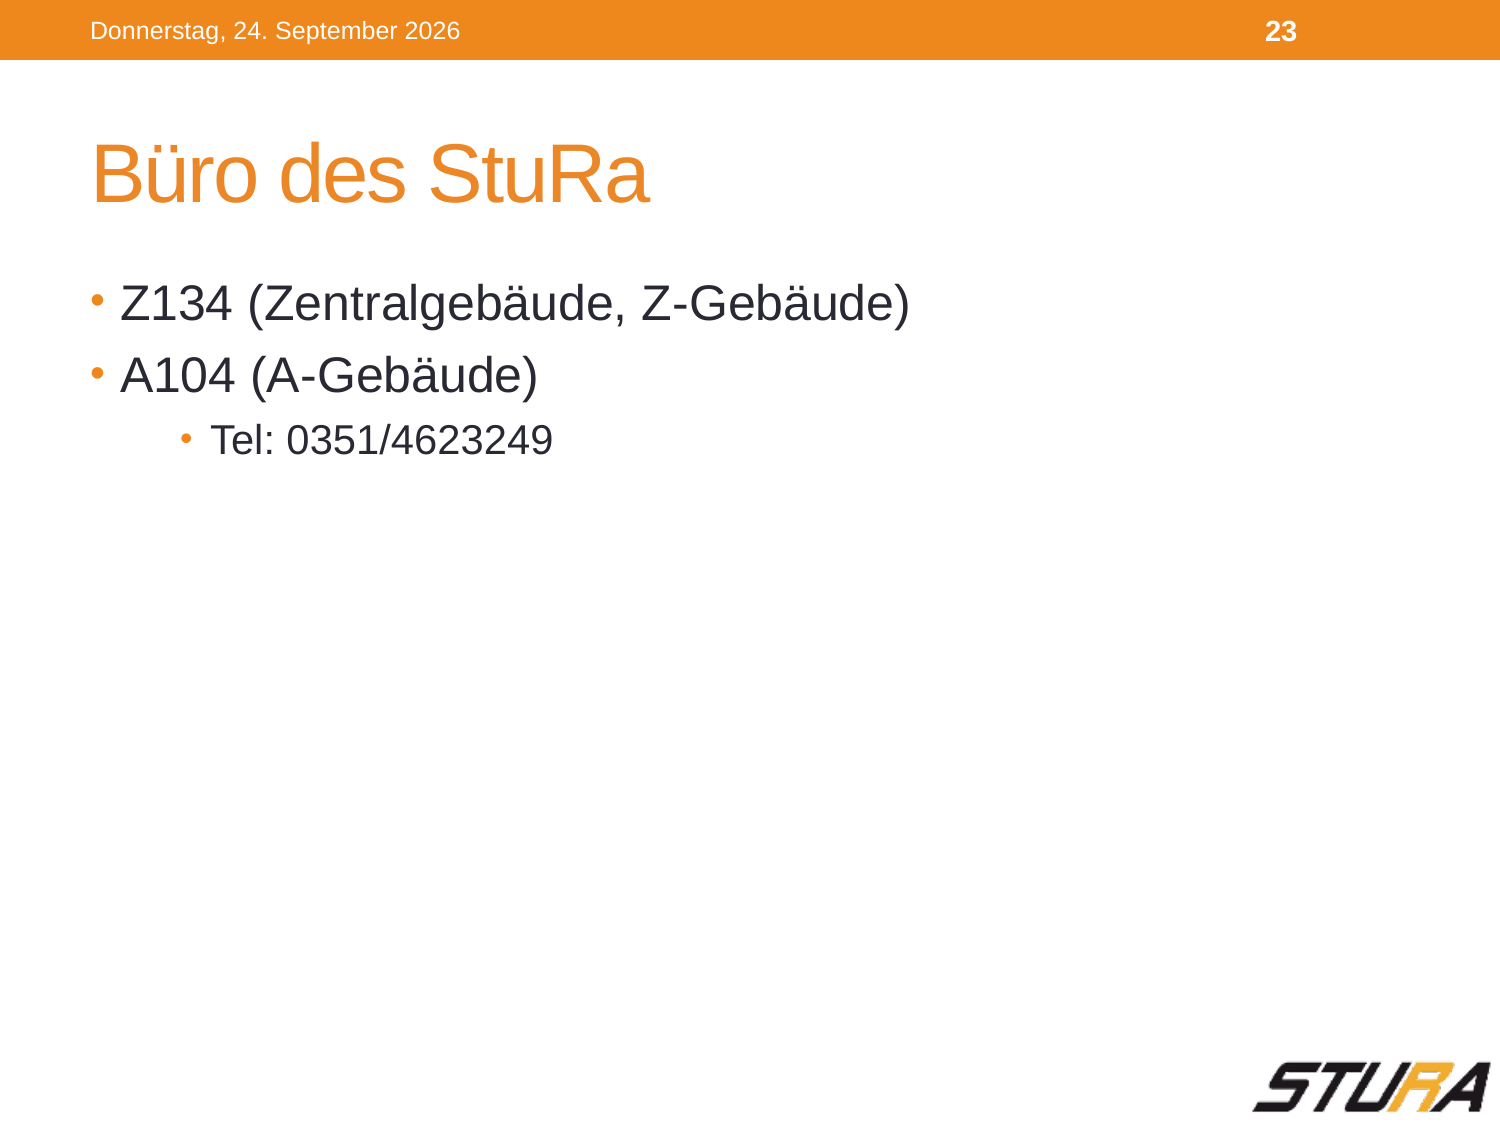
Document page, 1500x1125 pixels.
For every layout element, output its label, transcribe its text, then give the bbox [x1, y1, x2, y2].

text_box ‹Nr.› [1250, 3, 1426, 57]
list Z134 (Zentralgebäude, Z-Gebäude) A104 (A-Gebäude) Tel: 0351/4623249 [75, 262, 1426, 560]
title Büro des StuRa [75, 87, 1426, 251]
text_box Mittwoch, 21. September 16 [75, 3, 550, 57]
